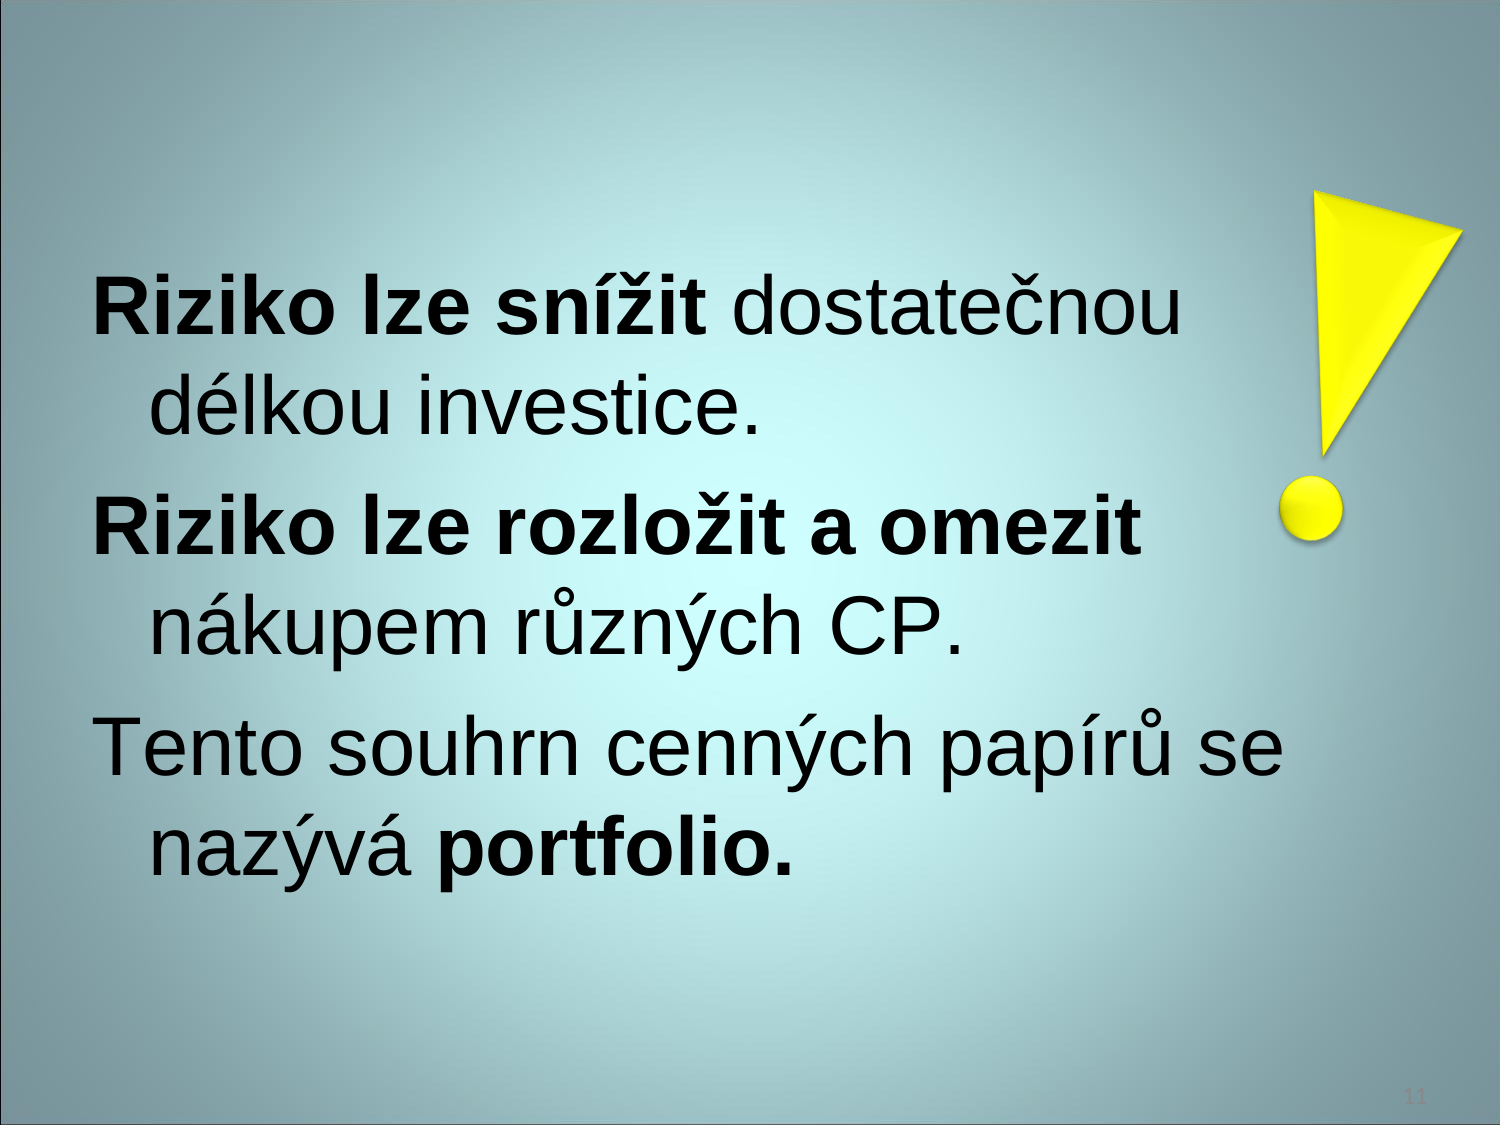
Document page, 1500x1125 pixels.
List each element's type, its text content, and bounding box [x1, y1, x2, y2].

text_box <číslo> [1092, 1065, 1443, 1125]
list Riziko lze snížit dostatečnou délkou investice. Riziko lze rozložit a omezit nákupem různých CP. Tento souhrn cenných papírů se nazývá portfolio. [76, 243, 1427, 1021]
picture [0, 0, 1500, 1125]
